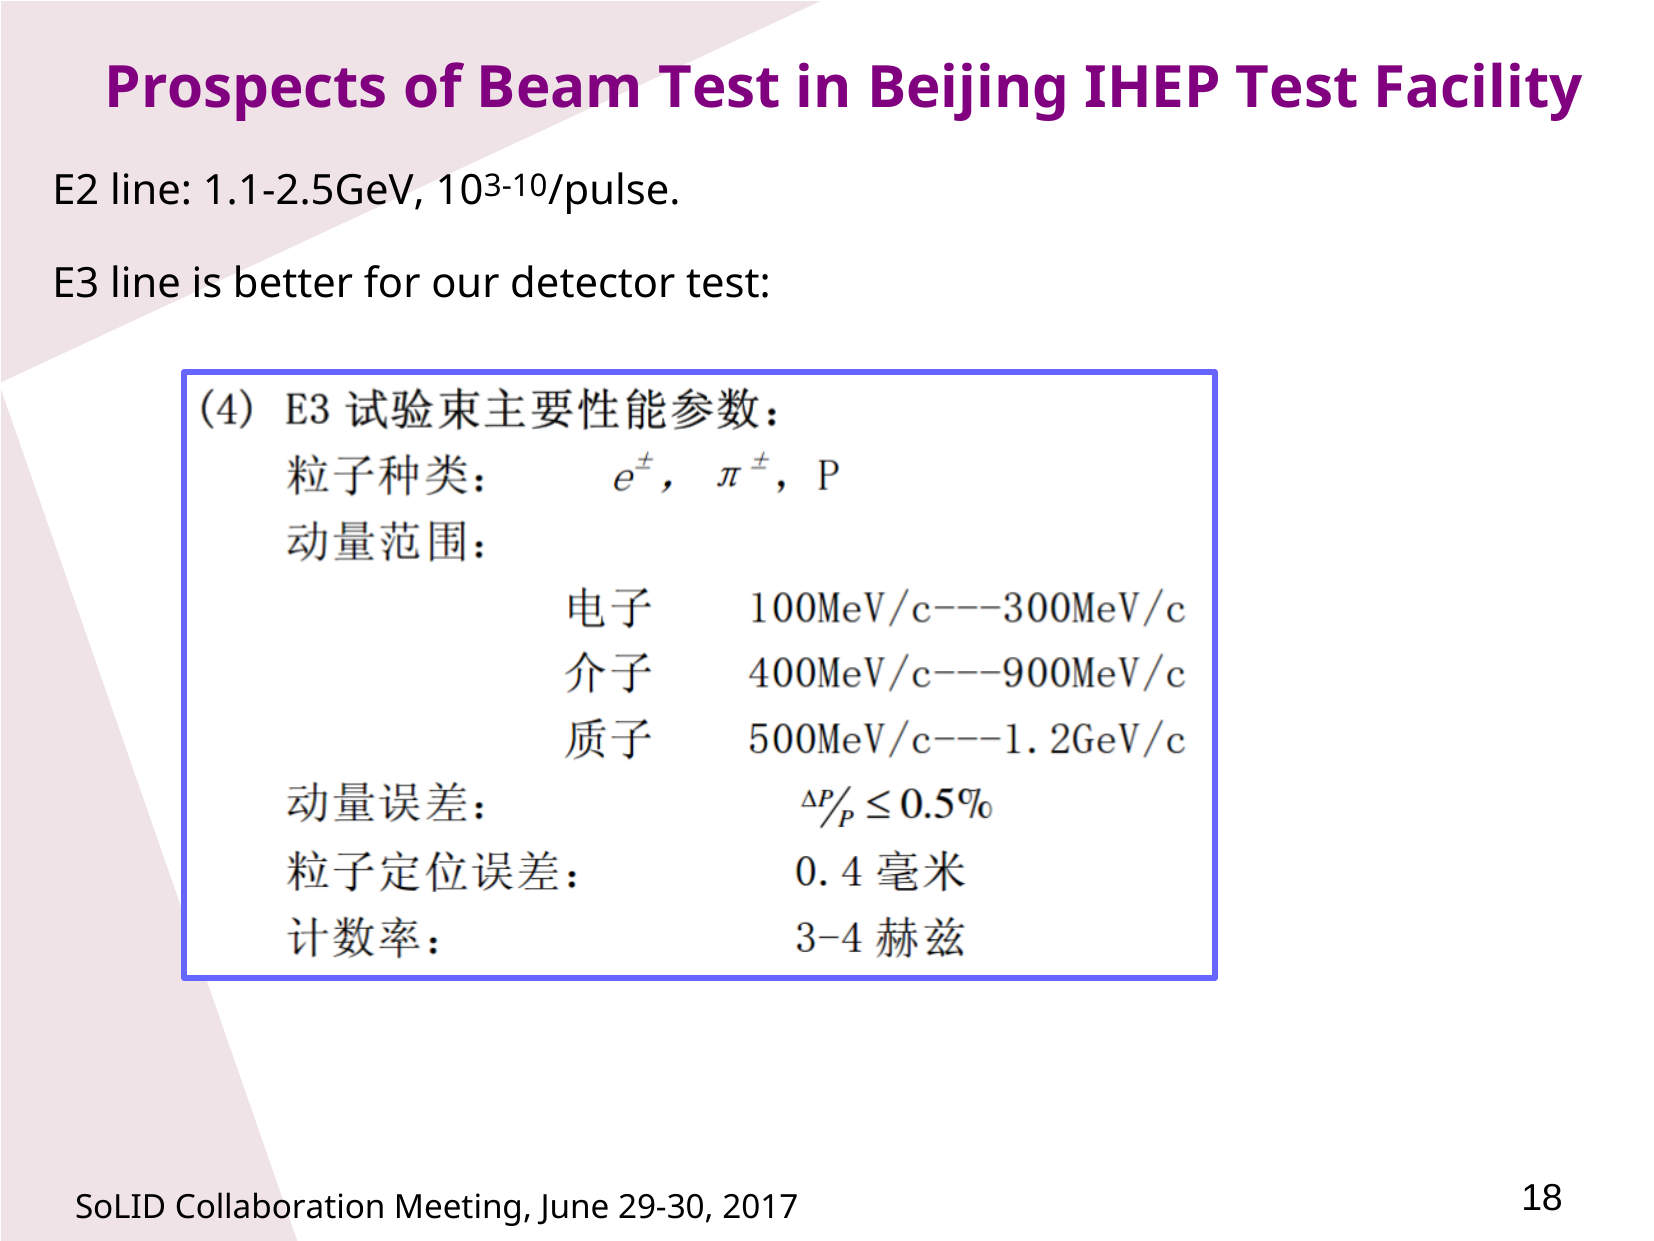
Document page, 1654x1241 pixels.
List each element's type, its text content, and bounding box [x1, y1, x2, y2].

text_box E2 line: 1.1-2.5GeV, 103-10/pulse. E3 line is better for our detector test: [37, 160, 1576, 338]
title Prospects of Beam Test in Beijing IHEP Test Facility [37, 48, 1651, 110]
picture [187, 375, 1212, 976]
